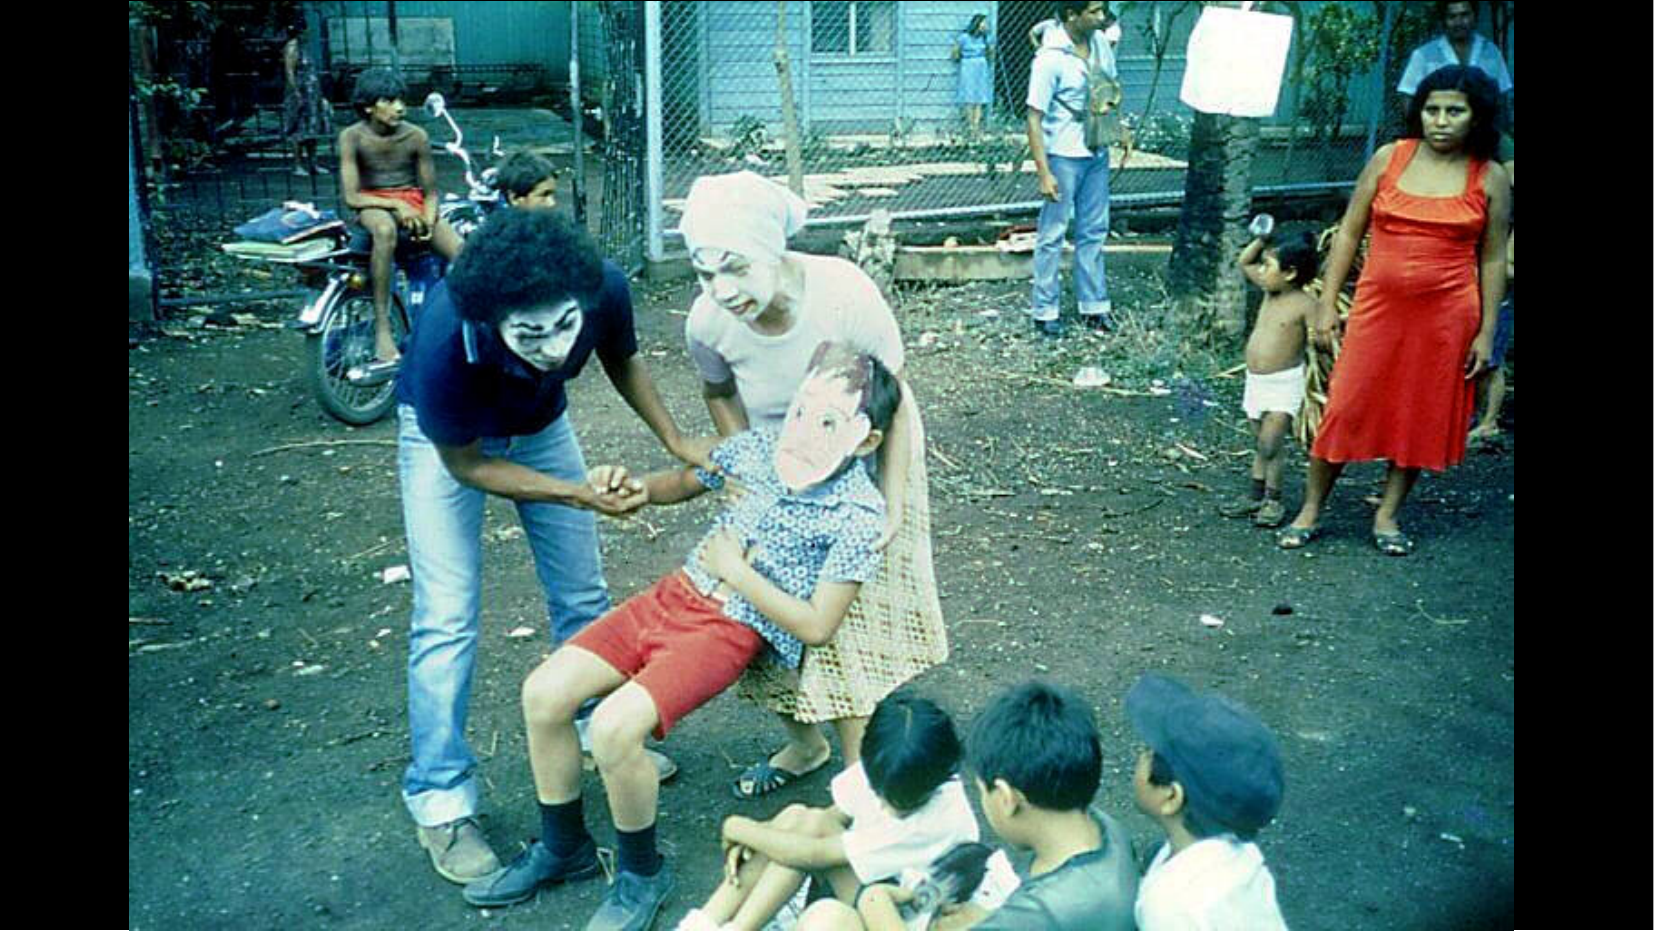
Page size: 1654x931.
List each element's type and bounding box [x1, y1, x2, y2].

picture [129, 1, 1514, 931]
